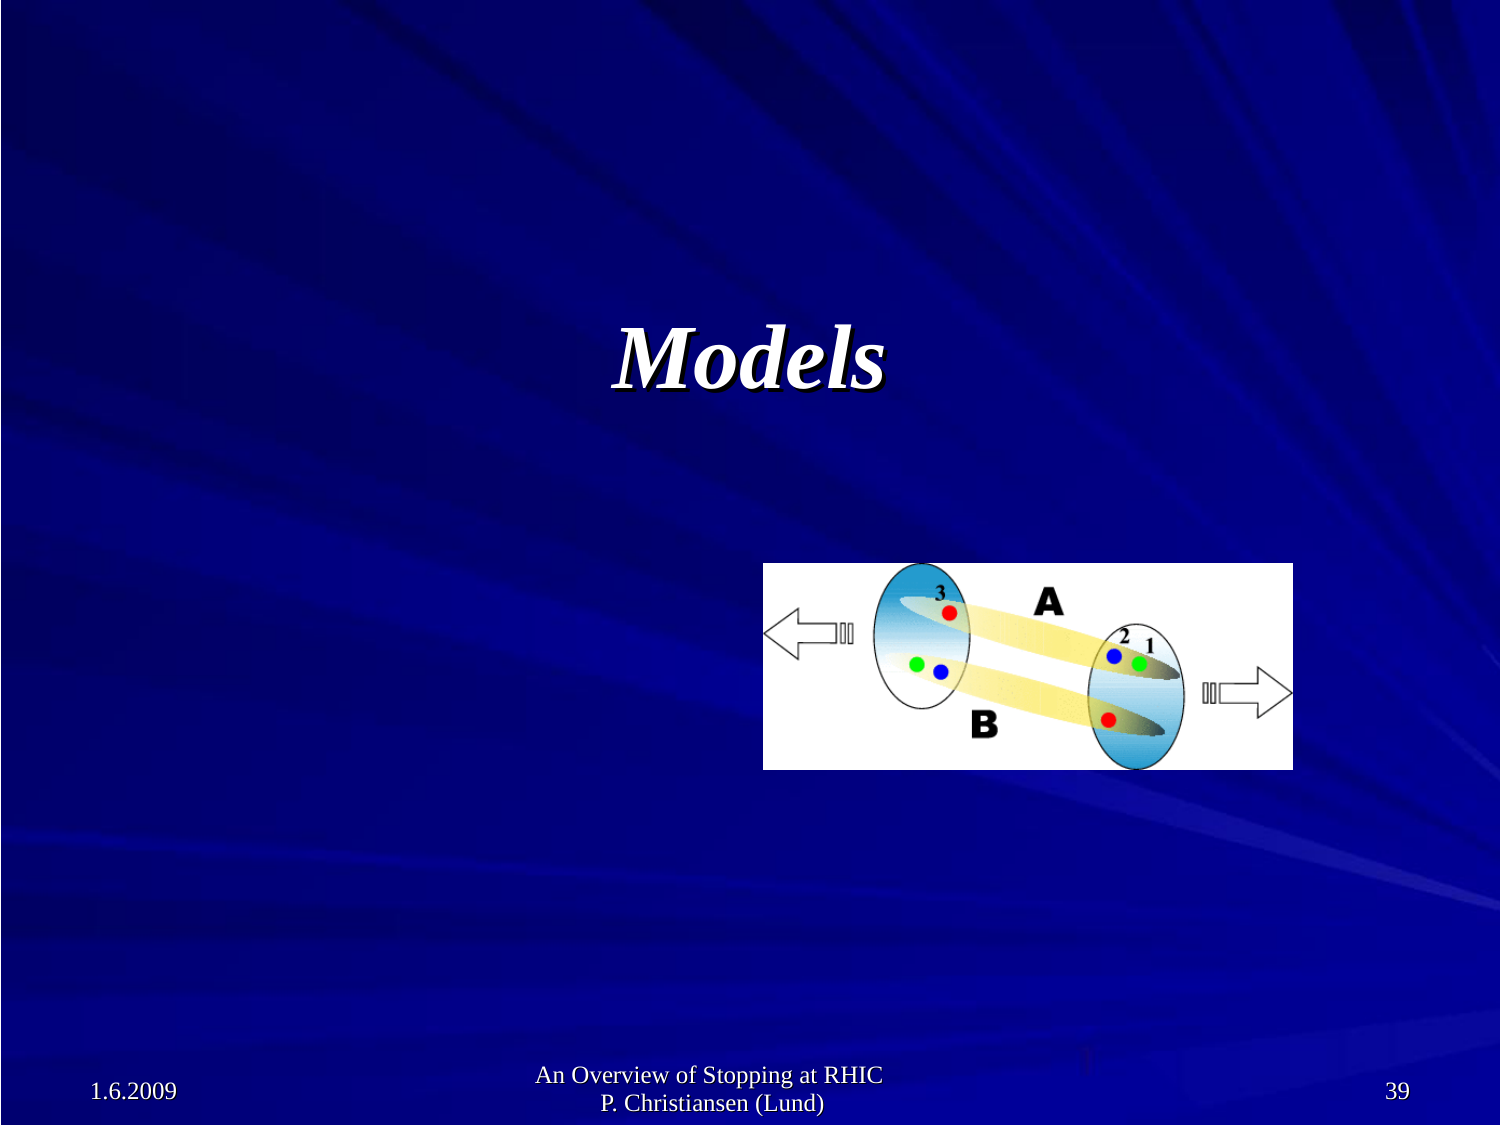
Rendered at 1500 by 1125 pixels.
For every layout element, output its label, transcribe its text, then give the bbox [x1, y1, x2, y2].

title Models [75, 263, 1425, 452]
picture [1, 0, 1500, 1125]
